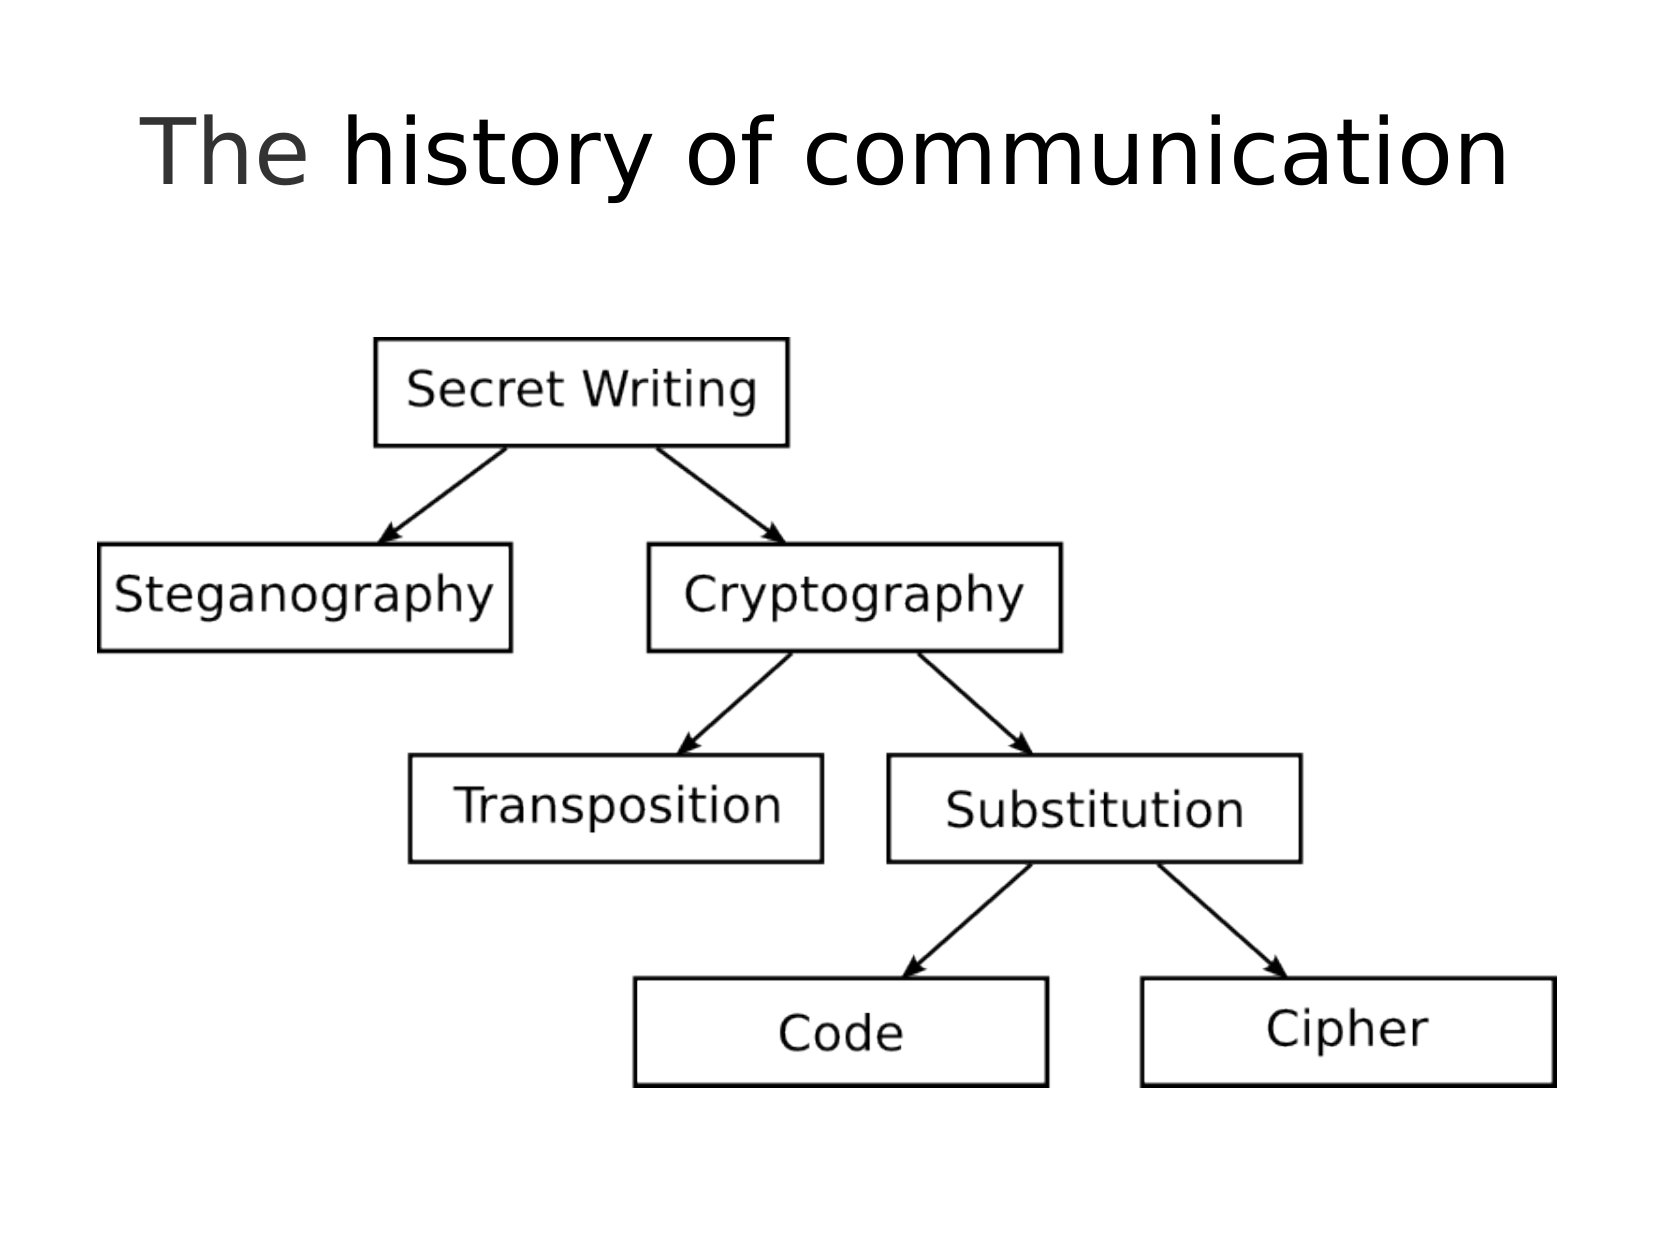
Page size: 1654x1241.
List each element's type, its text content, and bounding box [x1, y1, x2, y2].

title The history of communication [82, 49, 1571, 257]
picture [97, 337, 1557, 1088]
